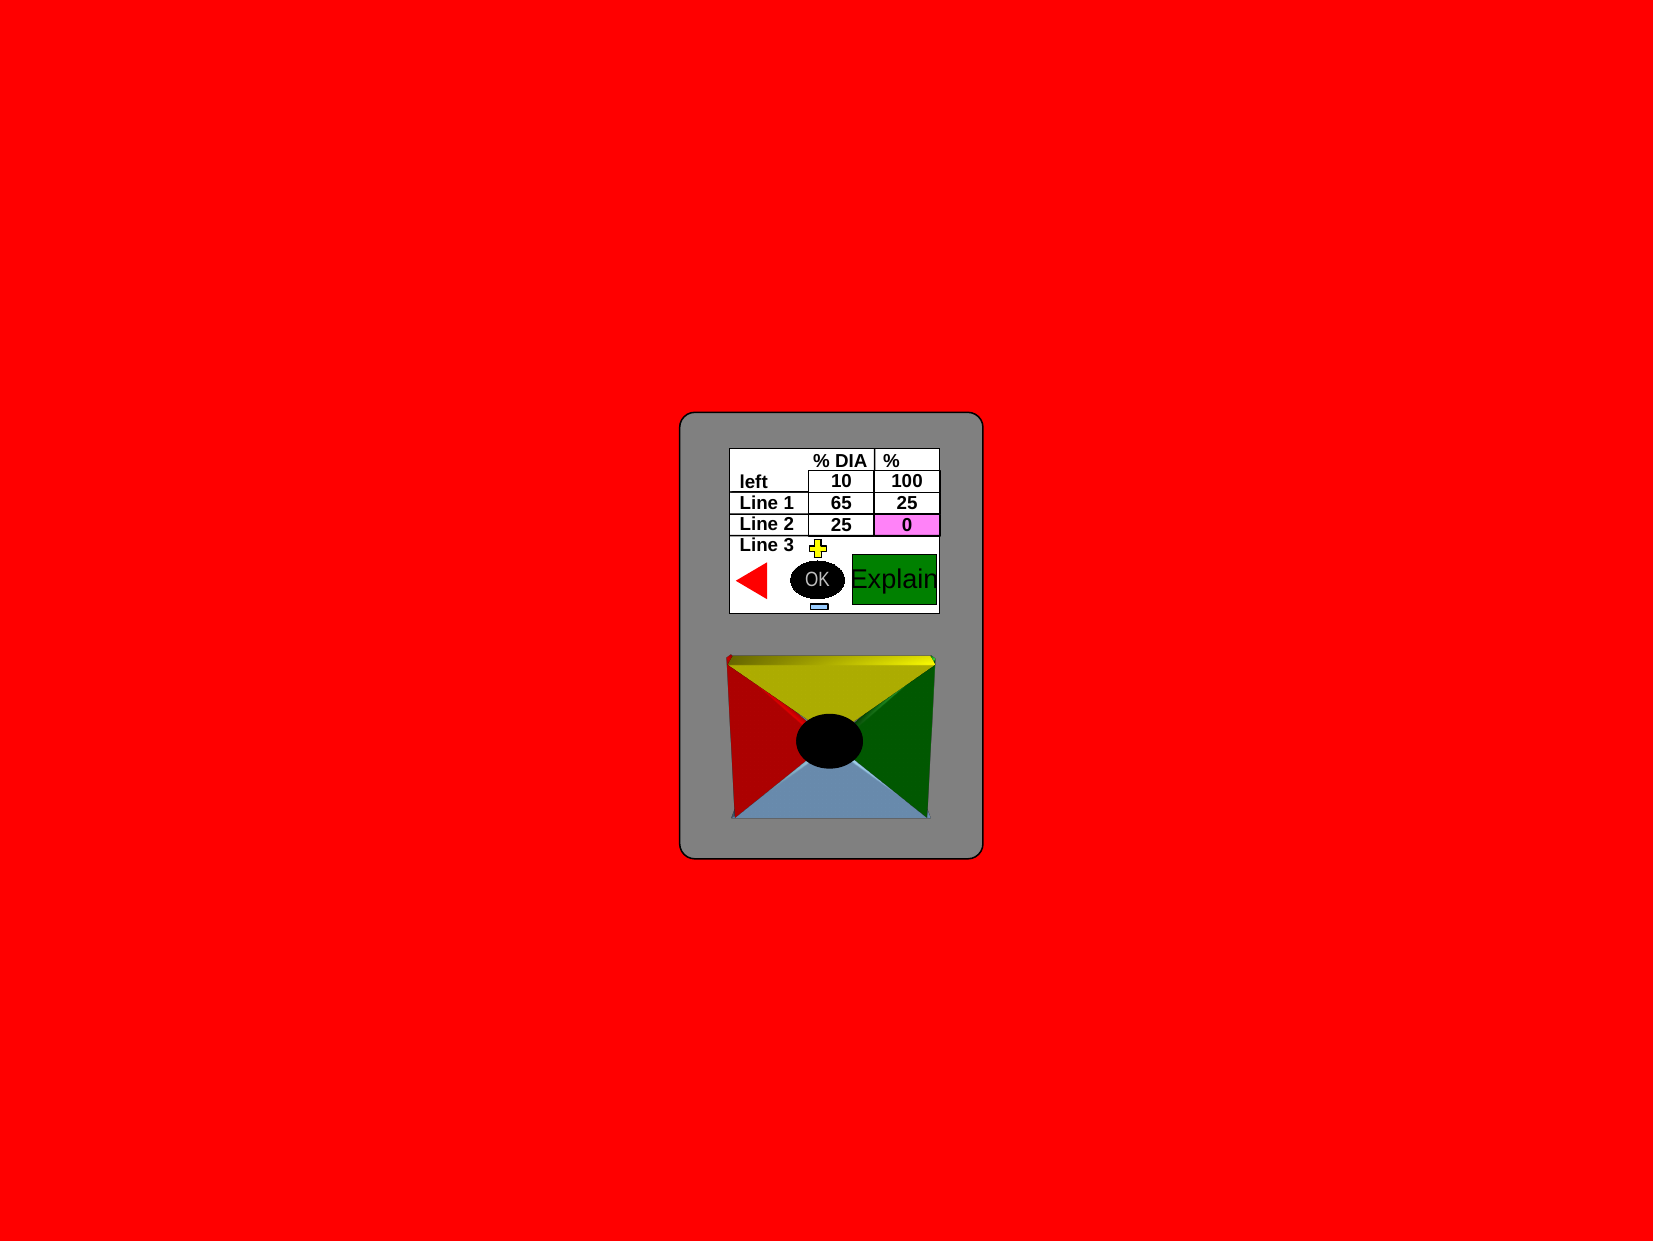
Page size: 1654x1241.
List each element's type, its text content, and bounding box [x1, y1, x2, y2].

text_box % DIA % left Line 1 Line 2 Line 3 [724, 443, 947, 564]
text_box OK [790, 564, 845, 599]
text_box 25 [874, 492, 941, 515]
text_box 10 [808, 470, 874, 492]
text_box 25 [808, 515, 874, 534]
text_box 0 [874, 515, 940, 536]
text_box 100 [874, 470, 940, 493]
text_box 65 [808, 492, 874, 513]
text_box Explain [852, 554, 937, 605]
text_box [679, 412, 983, 859]
